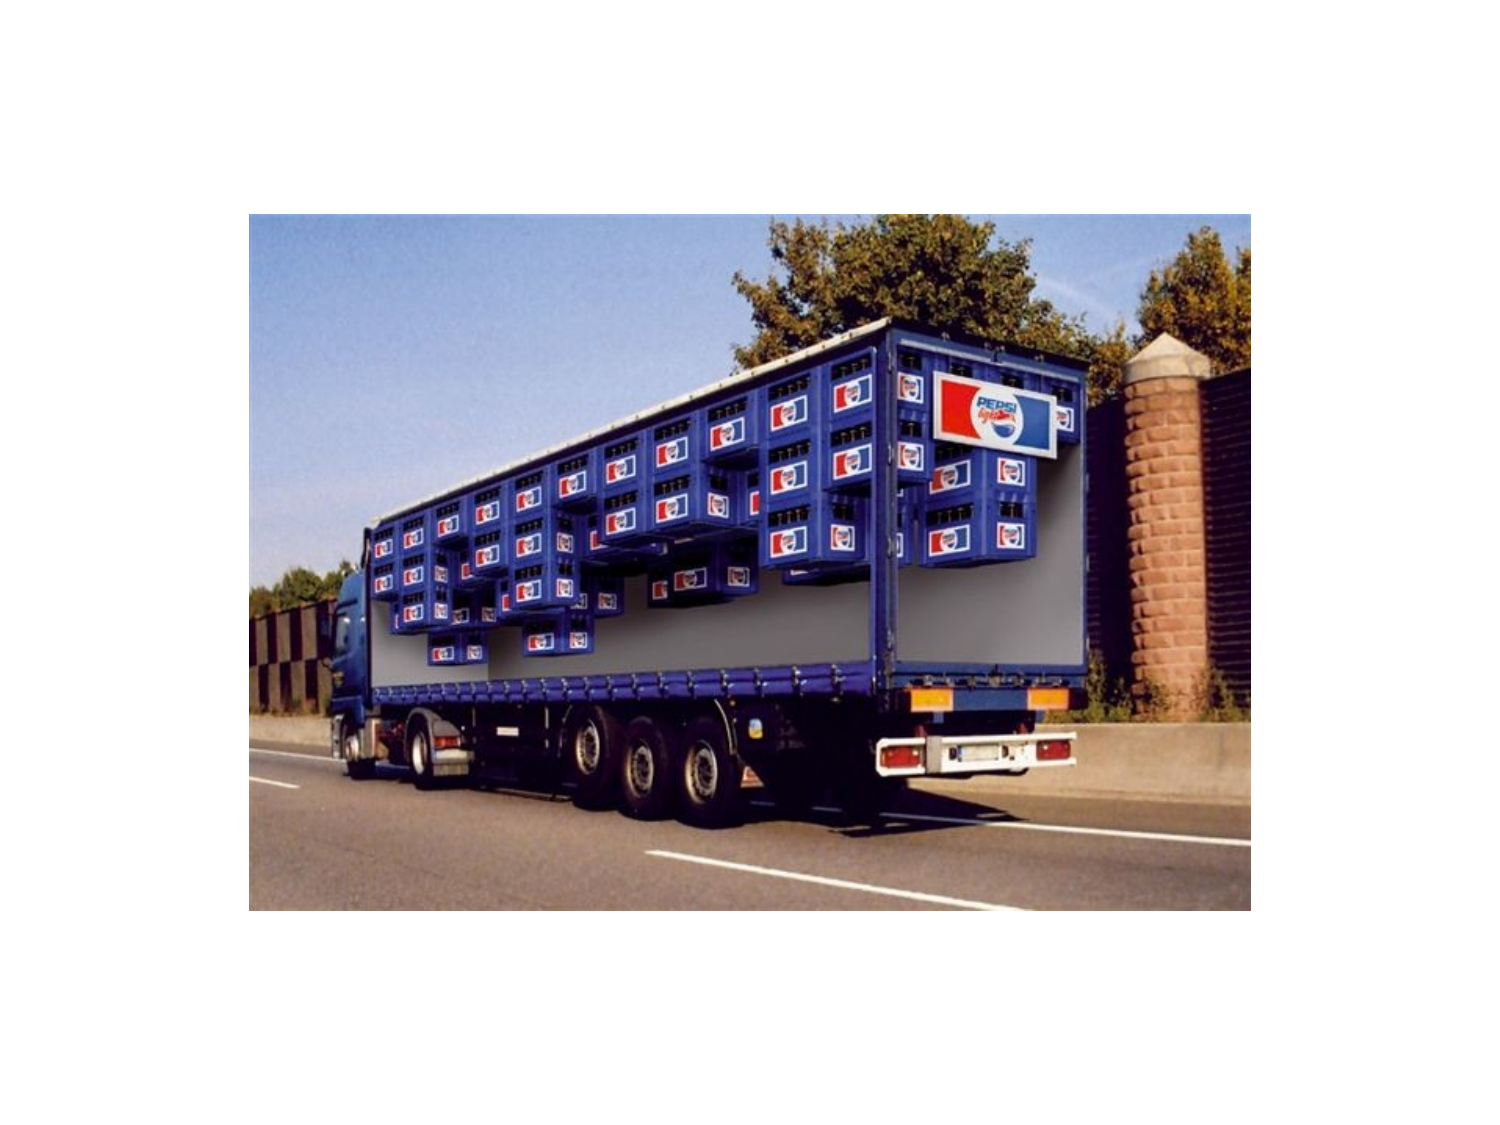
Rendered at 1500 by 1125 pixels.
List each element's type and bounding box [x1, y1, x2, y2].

picture [249, 214, 1251, 911]
